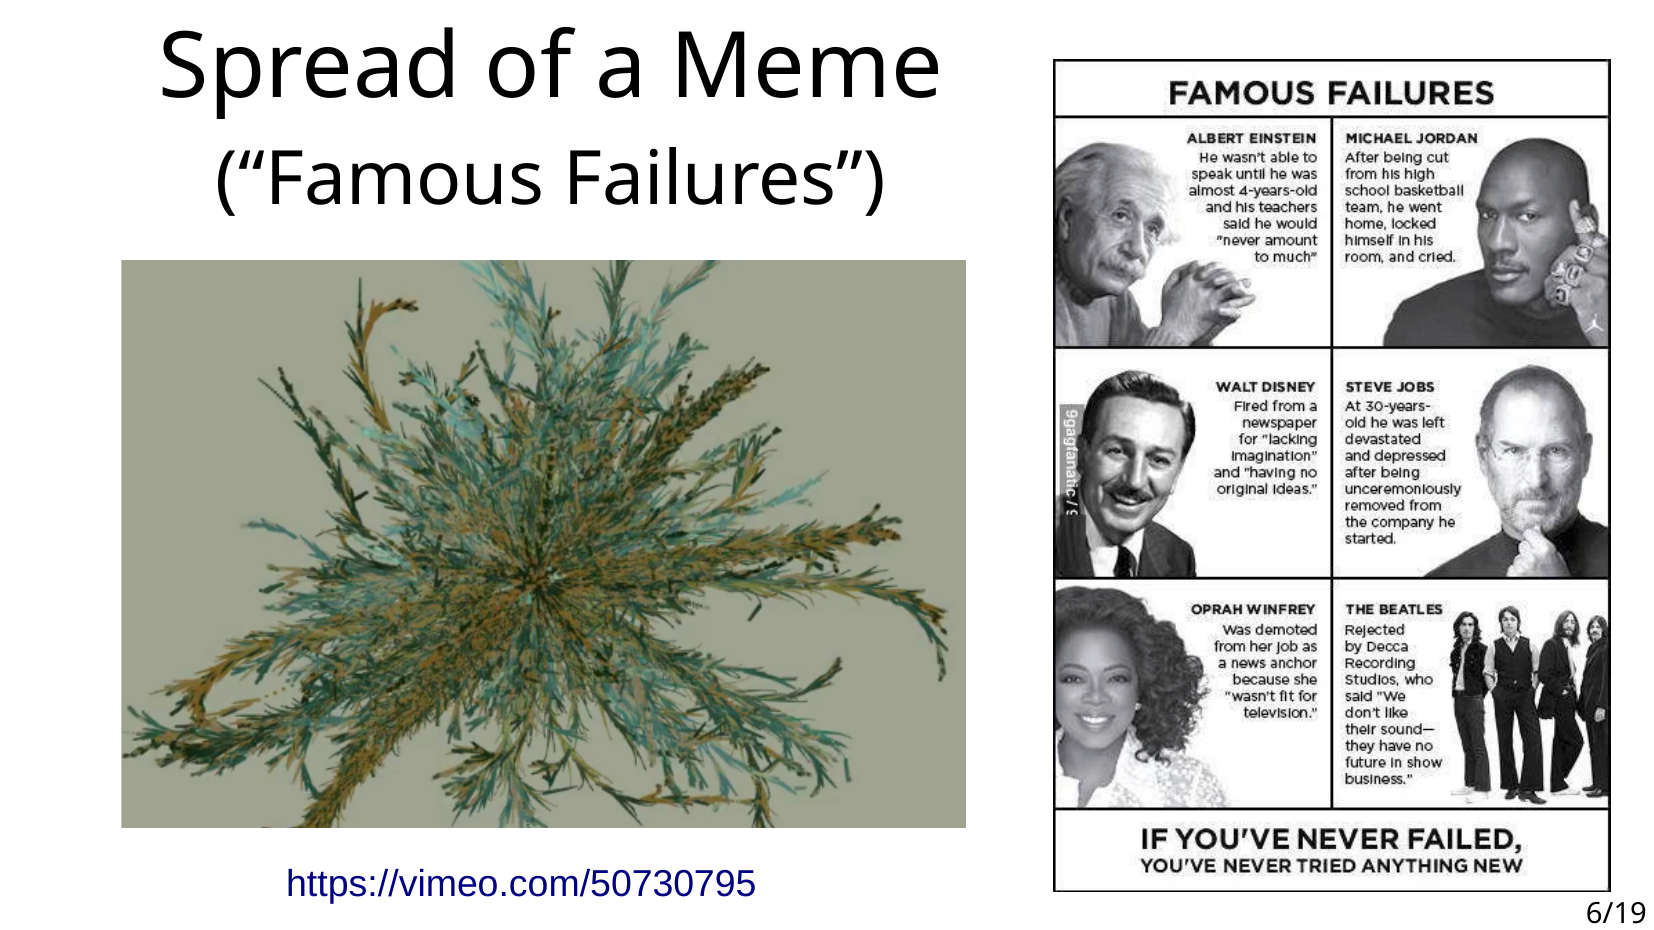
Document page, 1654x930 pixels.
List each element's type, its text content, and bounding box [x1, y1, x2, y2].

text_box https://vimeo.com/50730795 [271, 855, 847, 912]
picture [1053, 59, 1611, 892]
title Spread of a Meme (“Famous Failures”) [82, 0, 1021, 231]
picture [121, 260, 966, 828]
